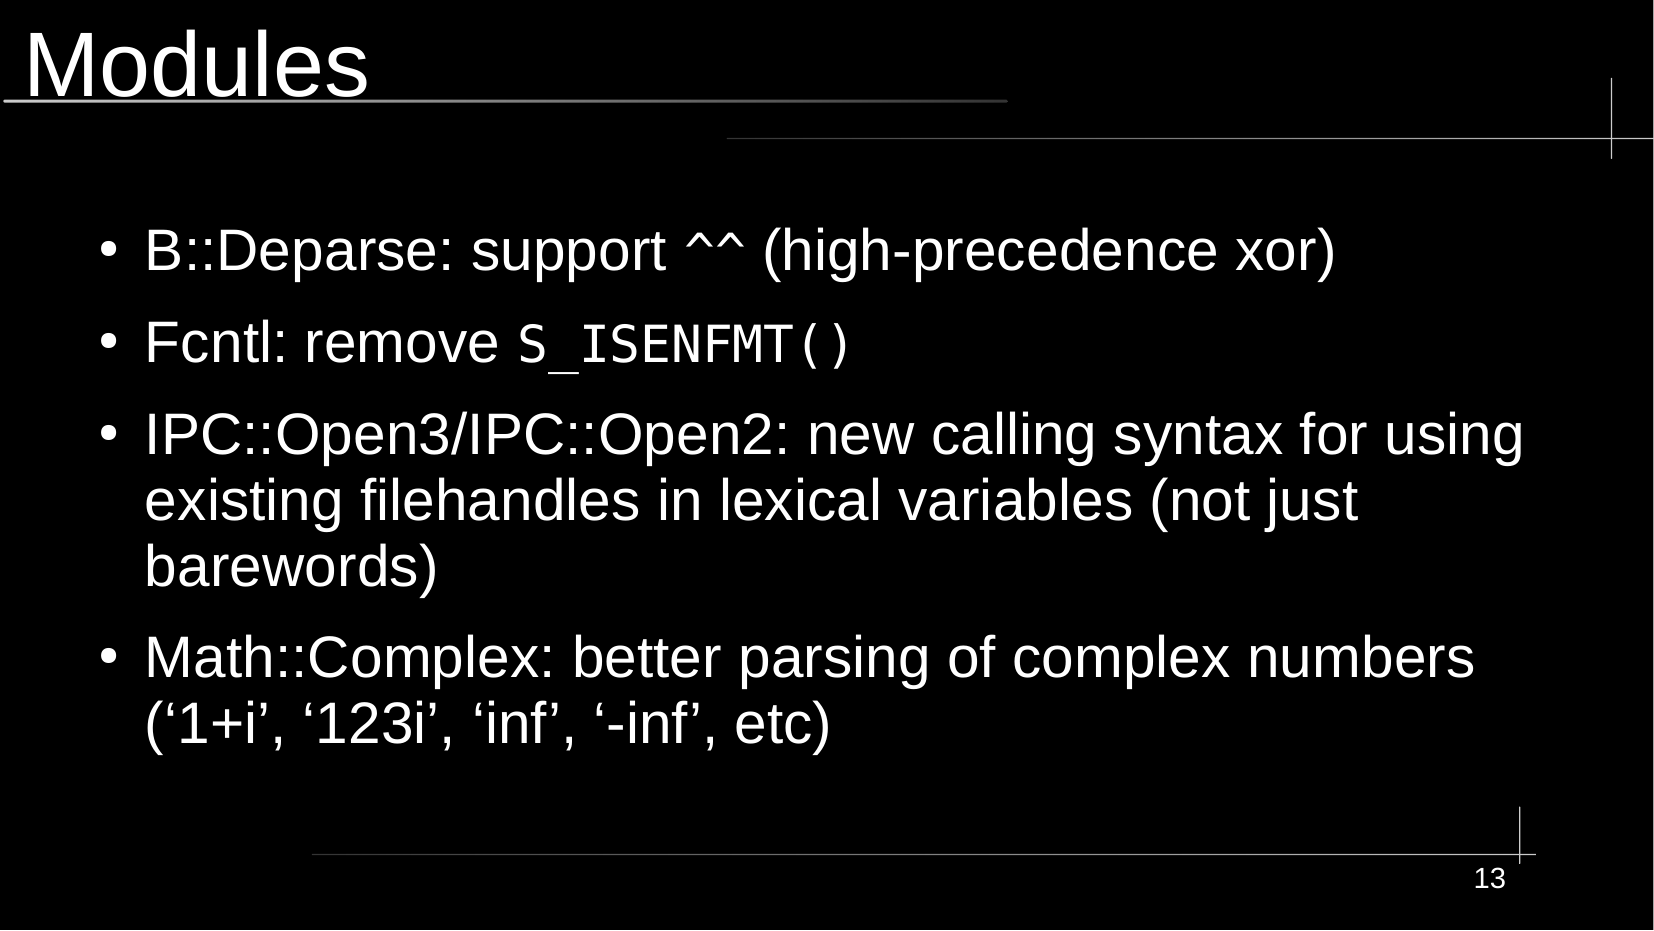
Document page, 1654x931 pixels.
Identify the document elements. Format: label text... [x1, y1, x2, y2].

list B::Deparse: support ^^ (high-precedence xor) Fcntl: remove S_ISENFMT() IPC::Open3/IPC::Open2: new calling syntax for using existing filehandles in lexical variables (not just barewords) Math::Complex: better parsing of complex numbers (‘1+i’, ‘123i’, ‘inf’, ‘-inf’, etc) [82, 217, 1571, 758]
title Modules [23, 11, 1589, 119]
